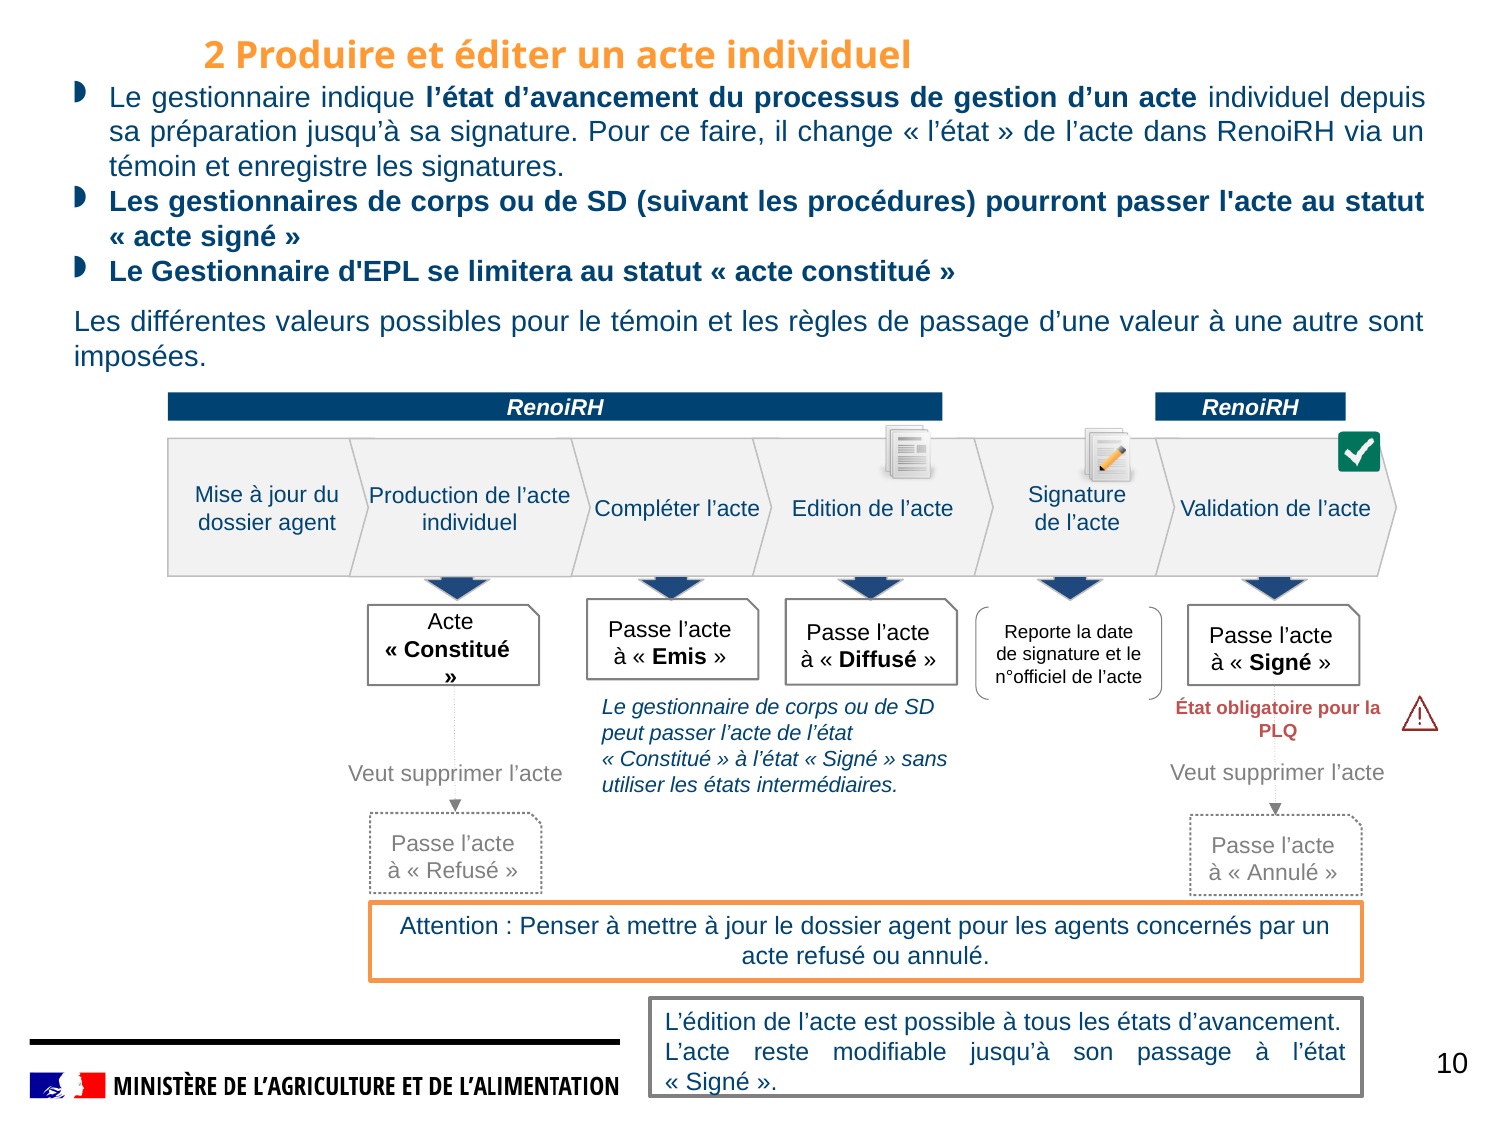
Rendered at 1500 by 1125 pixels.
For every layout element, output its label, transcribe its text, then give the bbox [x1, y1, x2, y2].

text_box RenoiRH [167, 392, 943, 421]
text_box Acte « Constitué » [367, 604, 540, 686]
text_box [1241, 577, 1308, 601]
text_box Validation de l’acte [1155, 438, 1397, 577]
text_box Passe l’acte à « Refusé » [370, 813, 542, 894]
text_box RenoiRH [1155, 392, 1346, 421]
text_box Edition de l’acte [752, 438, 994, 577]
text_box [638, 577, 704, 599]
picture [870, 418, 945, 490]
text_box Attention : Penser à mettre à jour le dossier agent pour les agents concernés par un acte refusé ou annulé. [370, 902, 1362, 981]
picture [1304, 401, 1414, 501]
text_box Passe l’acte à « Diffusé » [785, 599, 957, 685]
text_box [1037, 577, 1103, 601]
text_box Compléter l’acte [572, 438, 771, 577]
text_box Passe l’acte à « Annulé » [1190, 814, 1362, 896]
text_box Le gestionnaire indique l’état d’avancement du processus de gestion d’un acte individuel depuis sa préparation jusqu’à sa signature. Pour ce faire, il change « l’état » de l’acte dans RenoiRH via un témoin et enregistre les signatures. Les gestionnaires de corps ou de SD (suivant les procédures) pourront passer l'acte au statut « acte signé » Le Gestionnaire d'EPL se limitera au statut « acte constitué » Les différentes valeurs possibles pour le témoin et les règles de passage d’une valeur à une autre sont imposées. [59, 70, 1441, 312]
text_box Reporte la date de signature et le n°officiel de l’acte [975, 607, 1162, 700]
text_box L’édition de l’acte est possible à tous les états d’avancement. L’acte reste modifiable jusqu’à son passage à l’état « Signé ». [650, 998, 1362, 1097]
text_box Signature de l’acte [975, 438, 1174, 577]
text_box 2 Produire et éditer un acte individuel [188, 23, 1323, 95]
text_box [424, 577, 490, 601]
text_box Mise à jour du dossier agent [167, 438, 368, 577]
text_box Veut supprimer l’acte [1155, 749, 1401, 794]
text_box État obligatoire pour la PLQ [1158, 688, 1399, 728]
text_box Le gestionnaire de corps ou de SD peut passer l’acte de l’état « Constitué » à l’état « Signé » sans utiliser les états intermédiaires. [587, 685, 964, 783]
text_box Veut supprimer l’acte [333, 751, 579, 796]
text_box [837, 577, 904, 599]
text_box Production de l’acte individuel [349, 438, 591, 577]
picture [1069, 421, 1145, 493]
text_box Passe l’acte à « Signé » [1188, 604, 1360, 686]
picture [29, 1039, 620, 1099]
picture [1399, 691, 1439, 734]
text_box Passe l’acte à « Emis » [587, 599, 759, 680]
